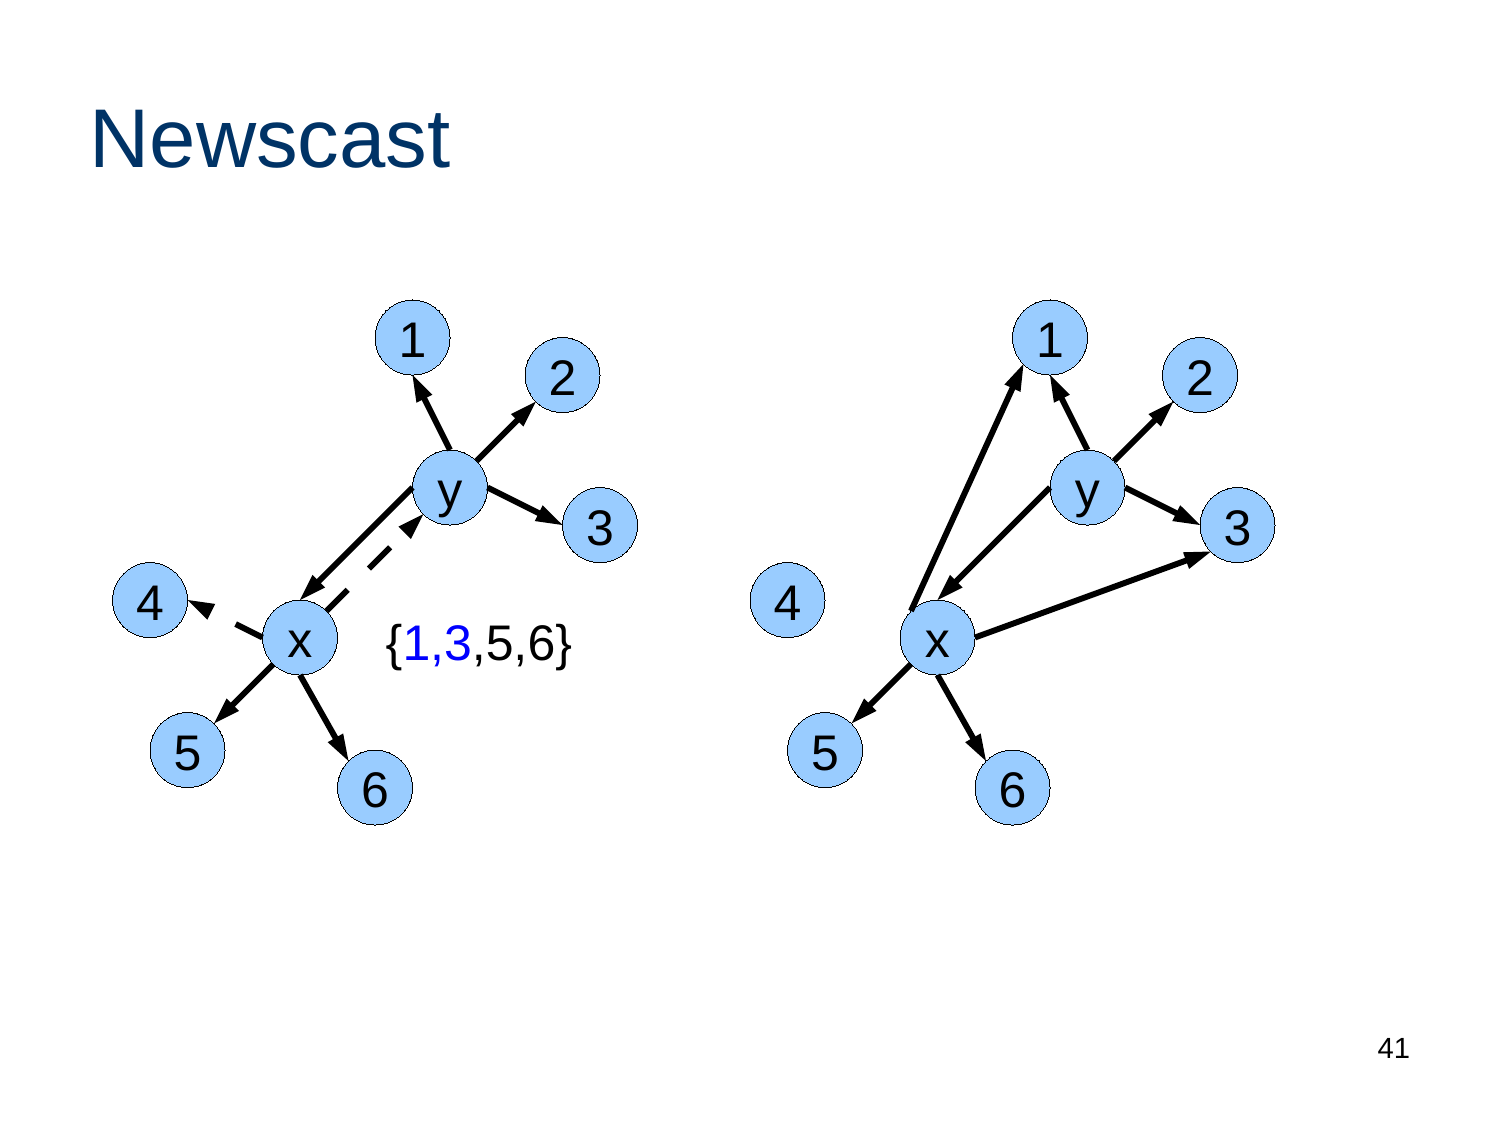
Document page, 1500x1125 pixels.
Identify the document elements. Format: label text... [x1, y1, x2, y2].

text_box 4 [750, 562, 826, 638]
text_box 4 [112, 562, 188, 638]
title Newscast [75, 44, 1425, 233]
text_box 1 [1012, 299, 1088, 376]
text_box 5 [787, 712, 863, 788]
text_box 3 [562, 487, 638, 563]
text_box x [900, 600, 975, 675]
text_box y [412, 450, 488, 526]
text_box 2 [1162, 337, 1238, 413]
text_box 3 [1200, 487, 1276, 563]
text_box 6 [337, 750, 413, 826]
text_box y [1050, 450, 1125, 526]
text_box 2 [525, 337, 601, 413]
text_box 1 [375, 299, 451, 376]
text_box {1,3,5,6} [367, 600, 591, 681]
text_box 6 [975, 750, 1051, 826]
text_box x [262, 600, 338, 675]
text_box 5 [150, 712, 226, 788]
